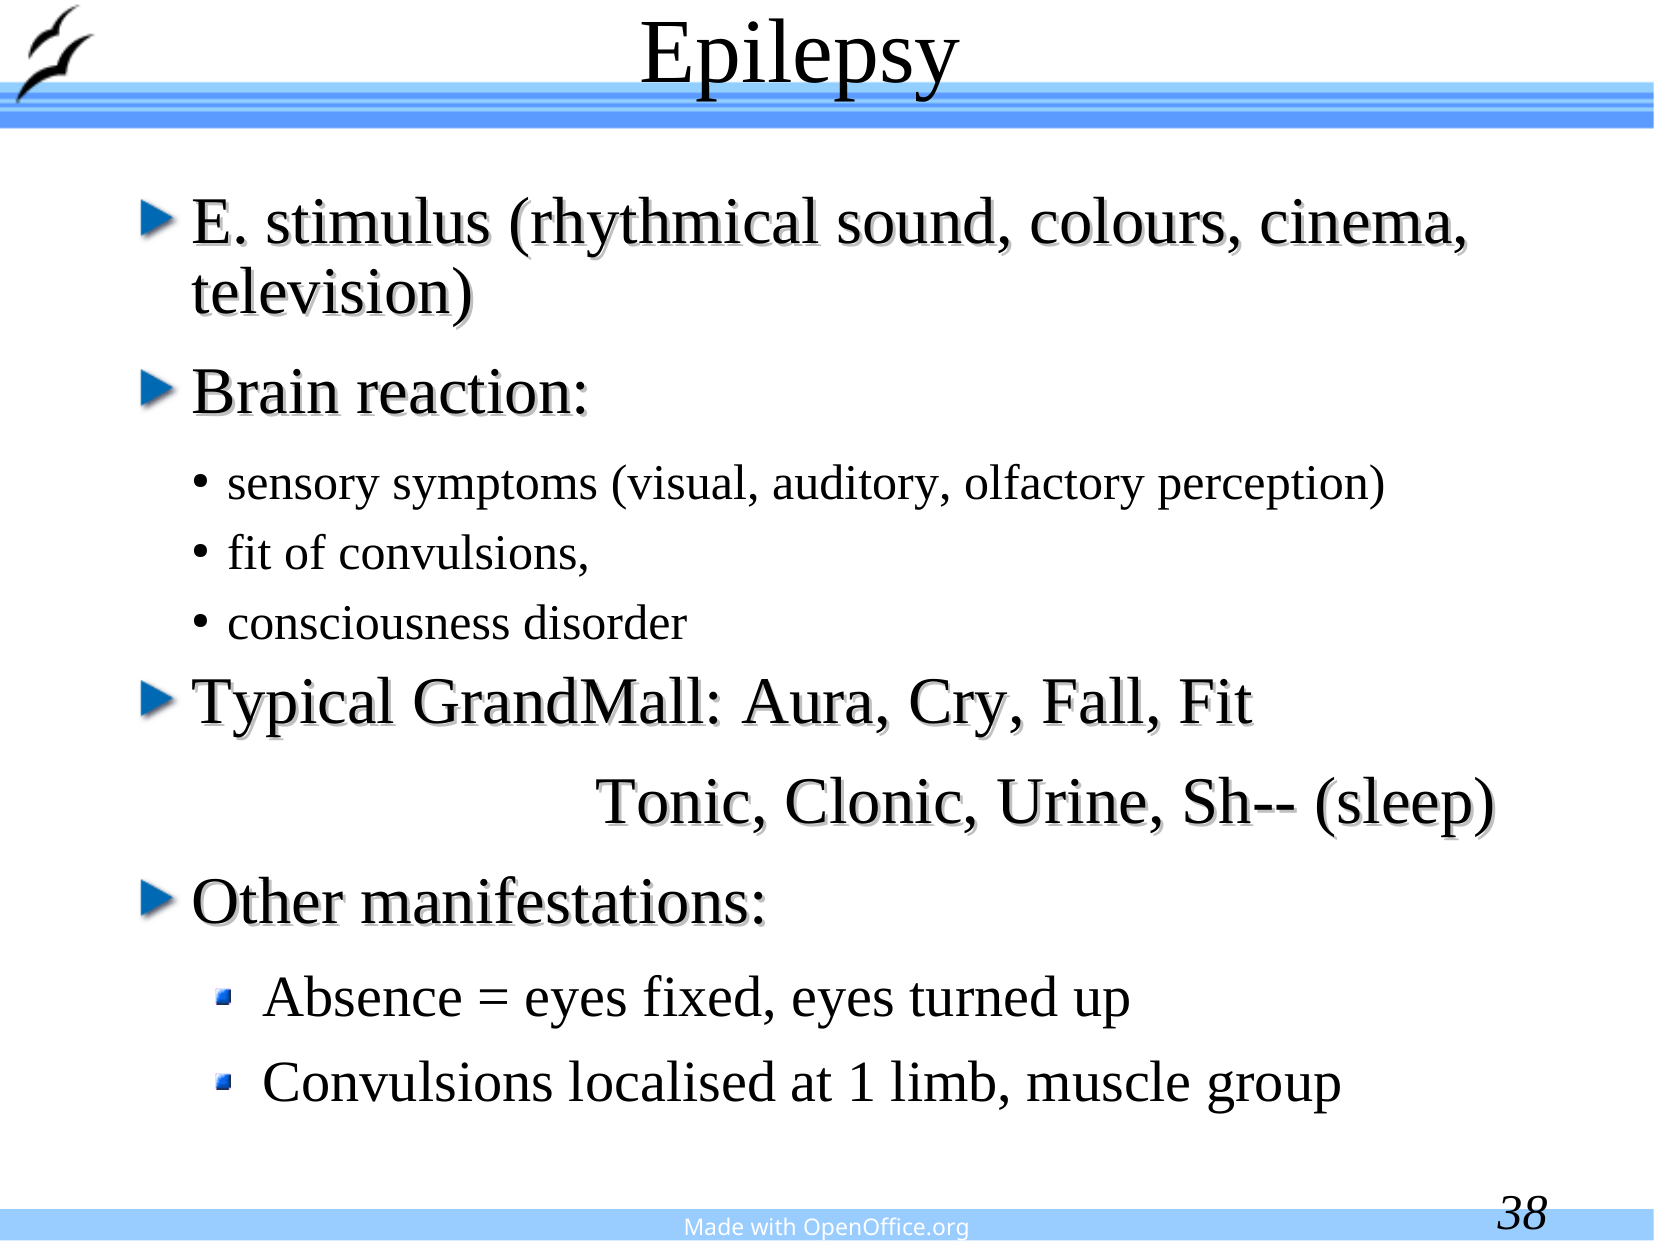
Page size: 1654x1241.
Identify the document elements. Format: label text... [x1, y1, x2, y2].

title Epilepsy [94, 0, 1507, 107]
list E. stimulus (rhythmical sound, colours, cinema, television) Brain reaction: sensory symptoms (visual, auditory, olfactory perception) fit of convulsions, consciousness disorder Typical GrandMall: Aura, Cry, Fall, Fit Tonic, Clonic, Urine, Sh-- (sleep) Other manifestations: Absence = eyes fixed, eyes turned up Convulsions localised at 1 limb, muscle group [120, 186, 1534, 1195]
picture [0, 0, 1654, 133]
